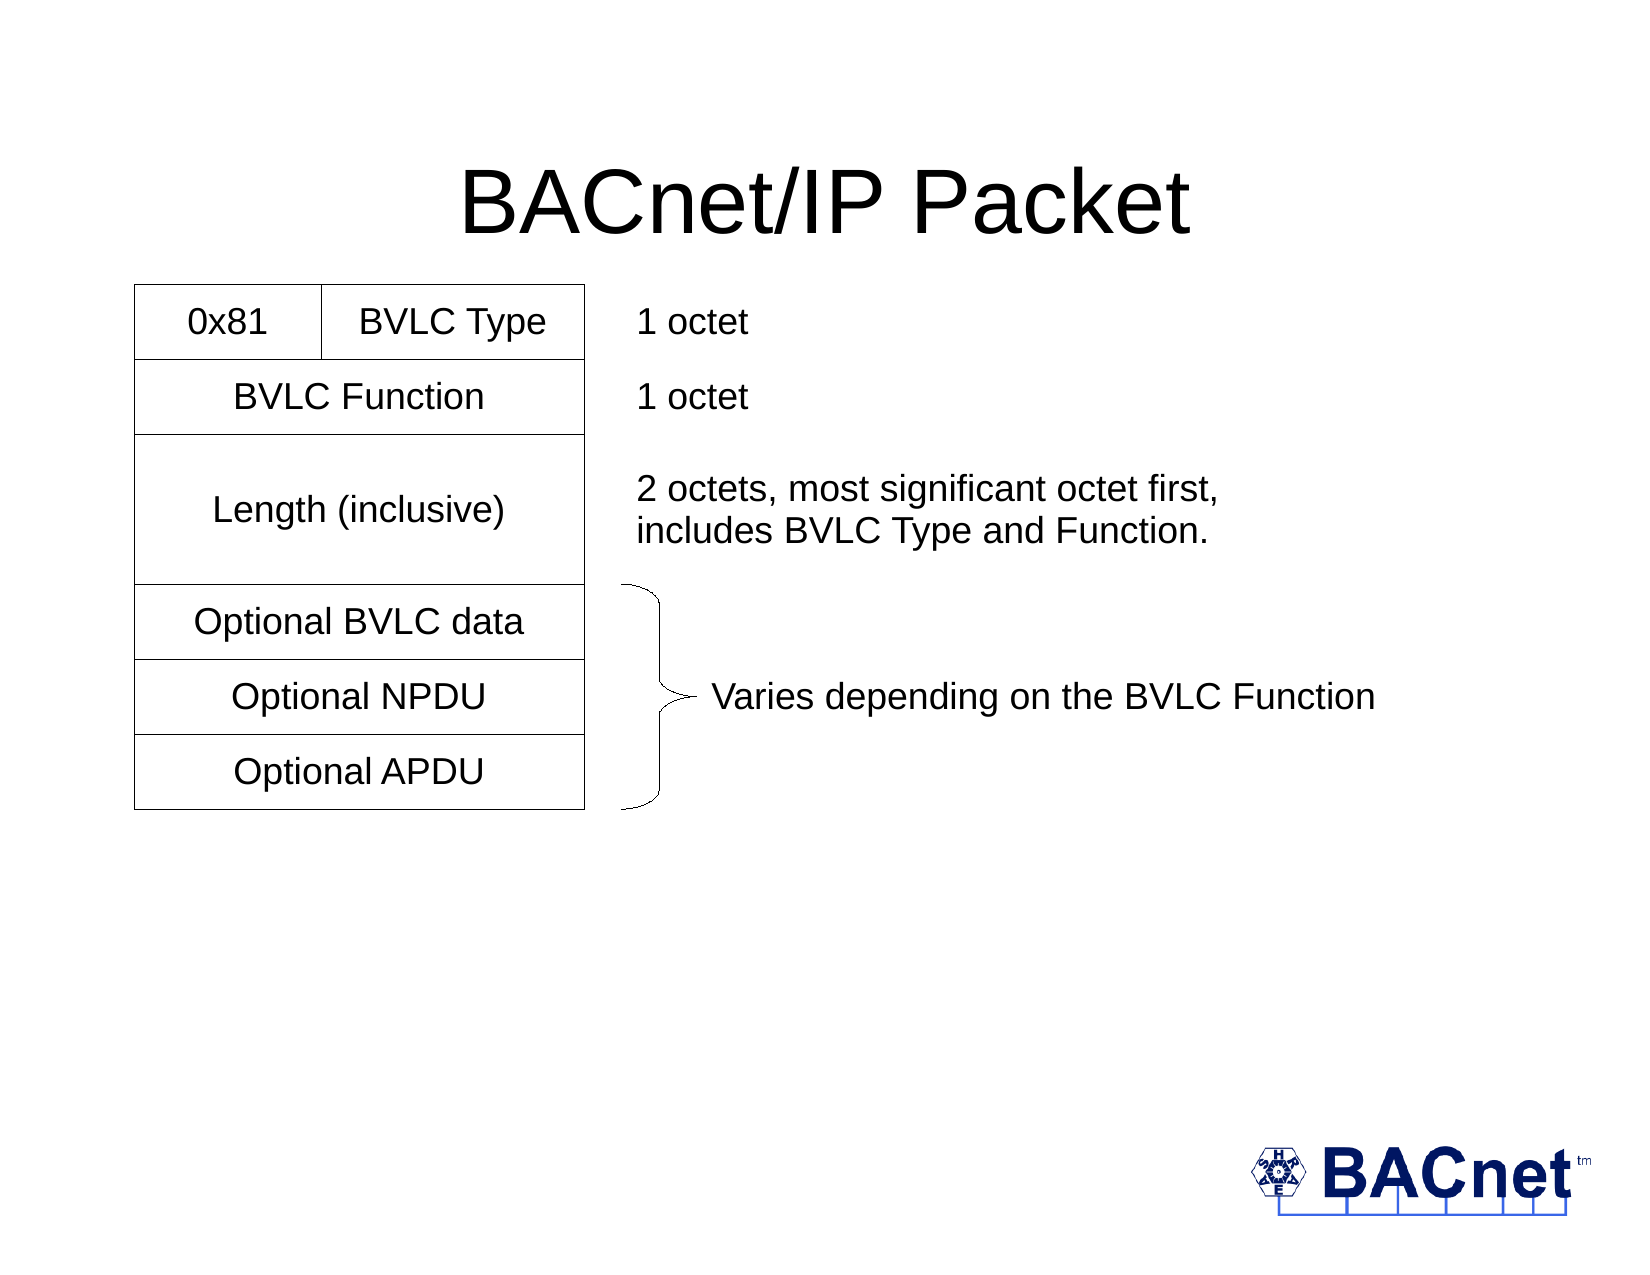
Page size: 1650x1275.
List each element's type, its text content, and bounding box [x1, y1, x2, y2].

text_box Optional APDU [134, 734, 585, 810]
text_box BVLC Type [321, 284, 585, 359]
text_box Length (inclusive) [134, 434, 585, 584]
text_box 0x81 [134, 284, 321, 359]
text_box Optional BVLC data [134, 584, 585, 659]
text_box Optional NPDU [134, 659, 585, 734]
picture [1251, 1146, 1591, 1216]
title BACnet/IP Packet [135, 105, 1515, 299]
text_box BVLC Function [134, 359, 585, 434]
text_box Varies depending on the BVLC Function [696, 659, 1522, 735]
text_box 1 octet [621, 359, 847, 435]
text_box 2 octets, most significant octet first, includes BVLC Type and Function. [621, 434, 1297, 585]
text_box 1 octet [621, 284, 847, 359]
